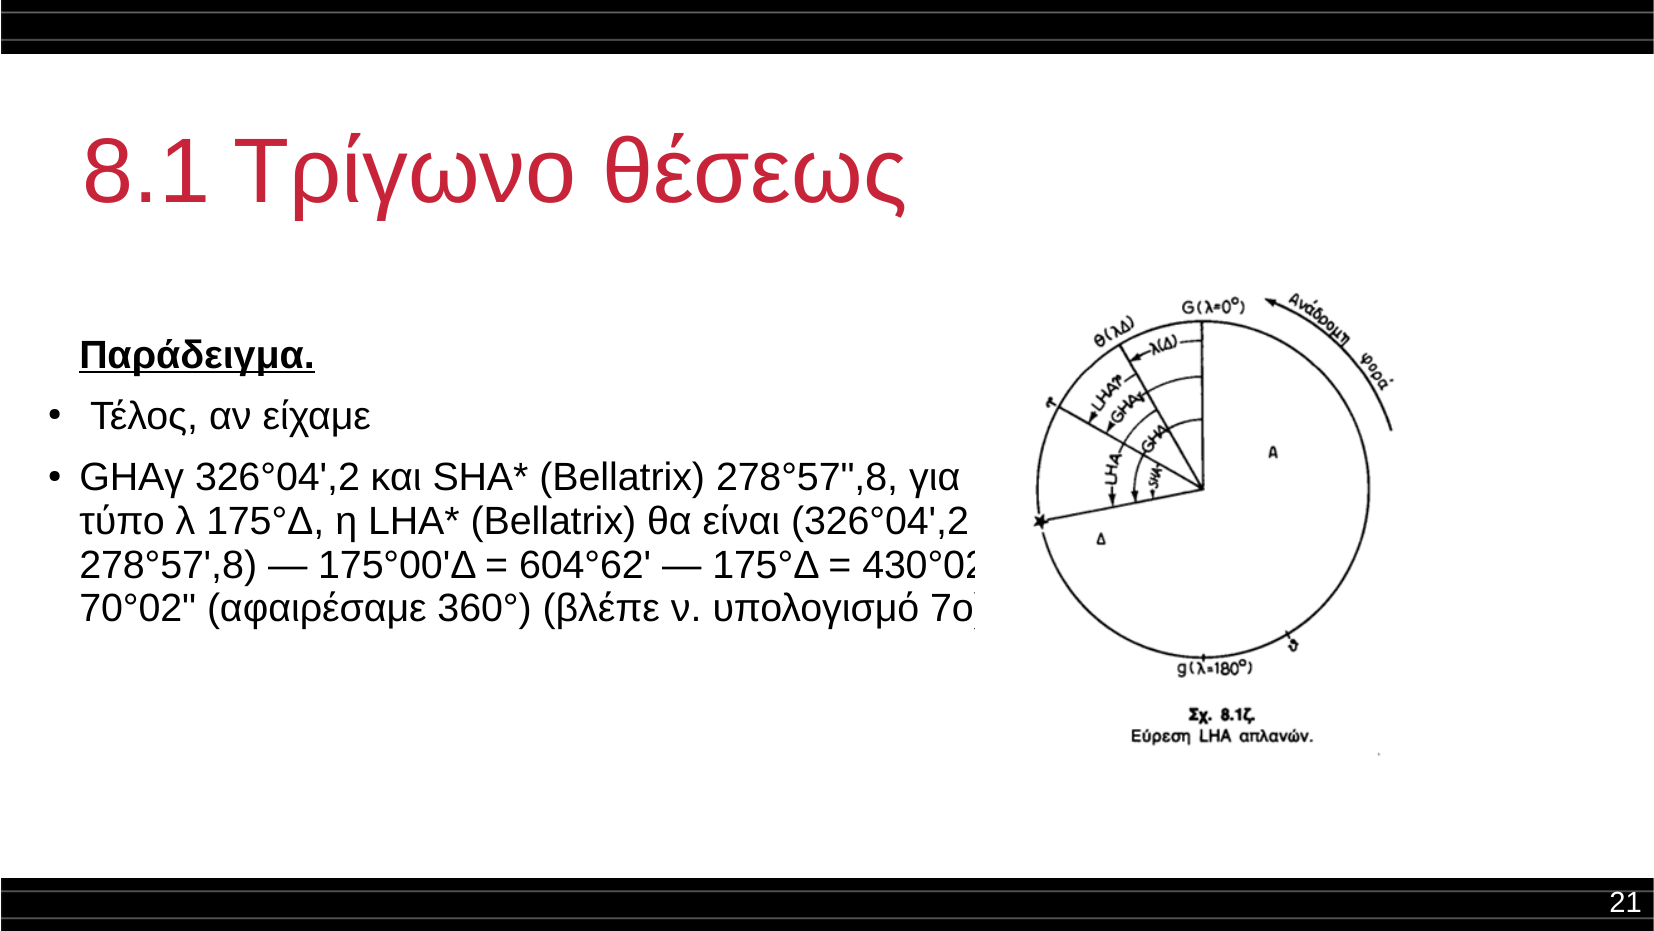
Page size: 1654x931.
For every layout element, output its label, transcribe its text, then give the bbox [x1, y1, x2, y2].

list Παράδειγμα. Τέλος, αν είχαμε GHAγ 326°04',2 και SHA* (Bellatrix) 278°57",8, για τύπο λ 175°Δ, η LΗΑ* (Bellatrix) θα είναι (326°04',2 + 278°57',8) — 175°00'Δ = 604°62' — 175°Δ = 430°02" = 70°02" (αφαιρέσαμε 360°) (βλέπε ν. υπολογισμό 7ο). [37, 271, 1051, 758]
picture [975, 271, 1441, 757]
picture [1, 0, 1654, 54]
title 8.1 Τρίγωνο θέσεως [82, 92, 1571, 249]
picture [1, 878, 1654, 931]
